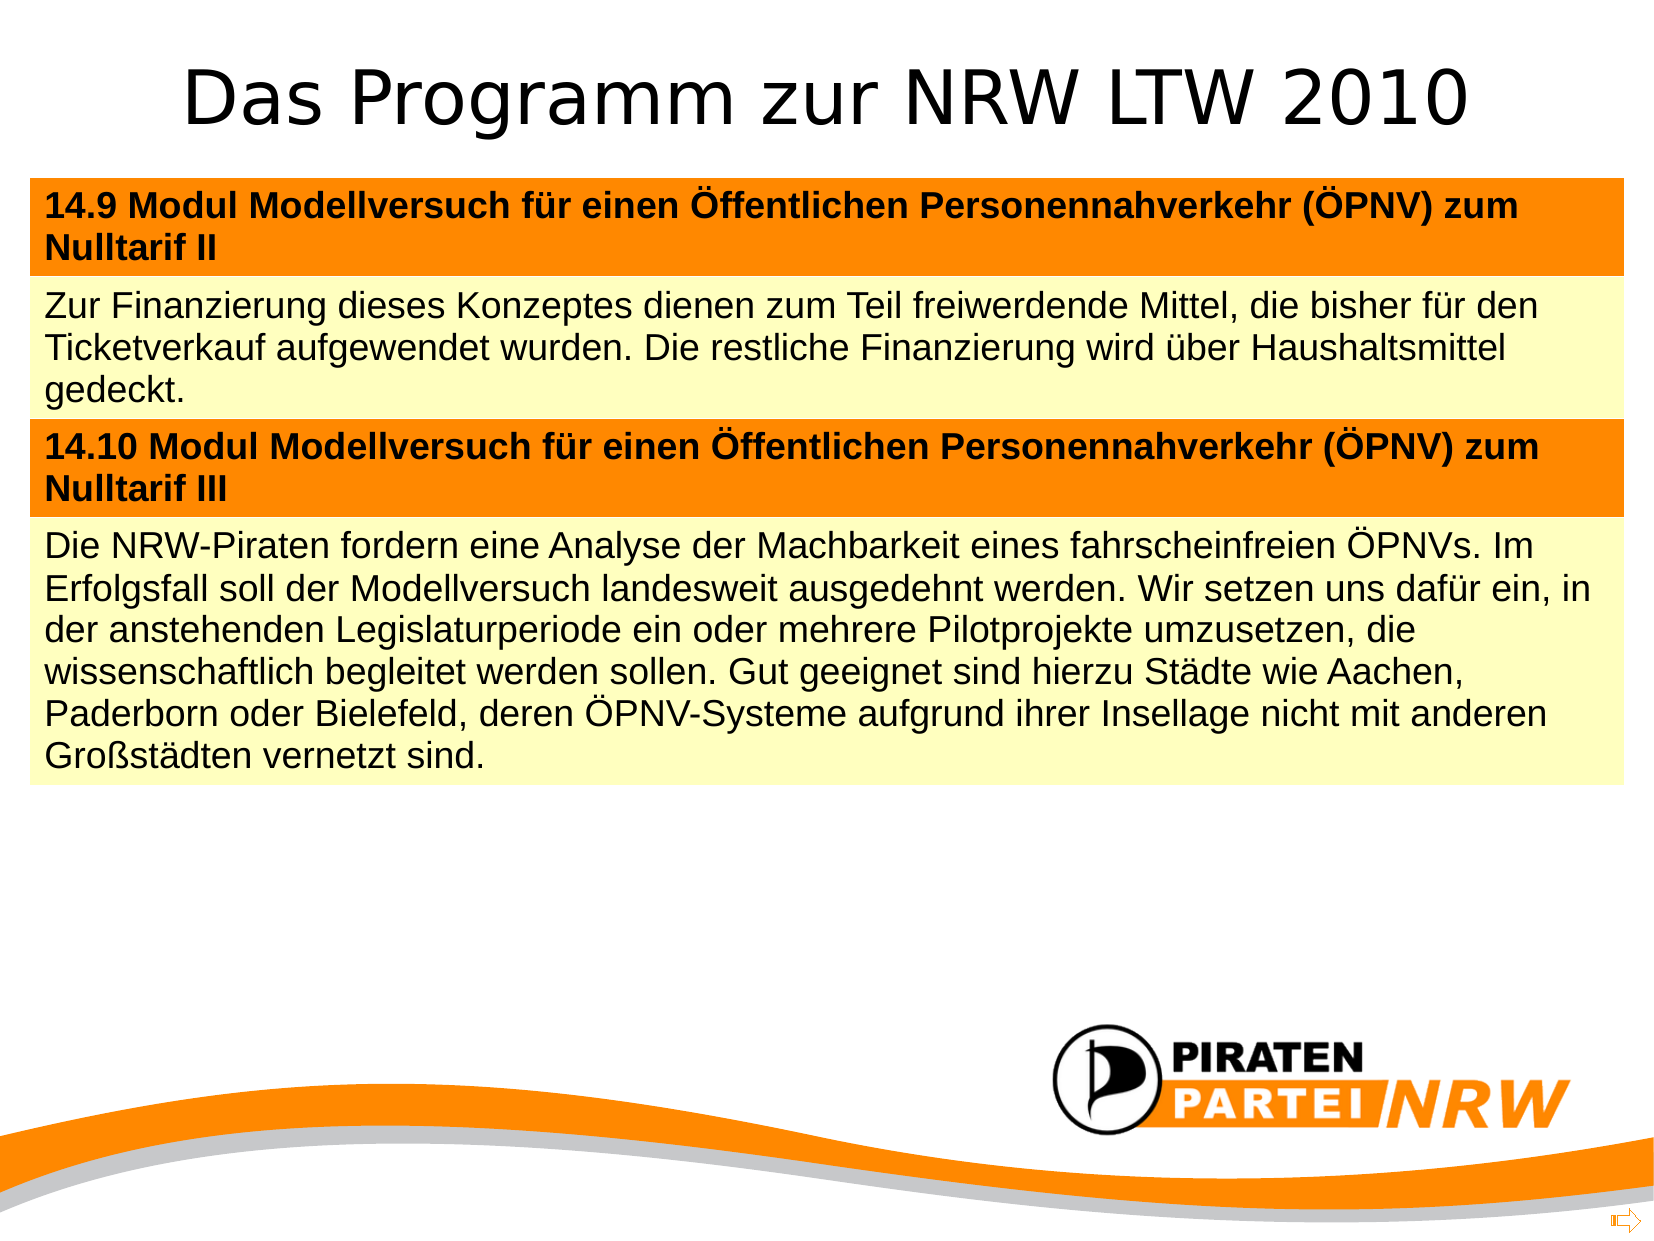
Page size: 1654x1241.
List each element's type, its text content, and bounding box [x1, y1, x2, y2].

picture [1045, 1021, 1579, 1140]
table_cell Zur Finanzierung dieses Konzeptes dienen zum Teil freiwerdende Mittel, die bisher für den Ticketverkauf aufgewendet wurden. Die restliche Finanzierung wird über Haushaltsmittel gedeckt. [30, 277, 1624, 418]
table_cell Die NRW-Piraten fordern eine Analyse der Machbarkeit eines fahrscheinfreien ÖPNVs. Im Erfolgsfall soll der Modellversuch landesweit ausgedehnt werden. Wir setzen uns dafür ein, in der anstehenden Legislaturperiode ein oder mehrere Pilotprojekte umzusetzen, die wissenschaftlich begleitet werden sollen. Gut geeignet sind hierzu Städte wie Aachen, Paderborn oder Bielefeld, deren ÖPNV-Systeme aufgrund ihrer Insellage nicht mit anderen Großstädten vernetzt sind. [30, 518, 1624, 785]
title Das Programm zur NRW LTW 2010 [82, 54, 1571, 143]
table_cell 14.10 Modul Modellversuch für einen Öffentlichen Personennahverkehr (ÖPNV) zum Nulltarif III [30, 419, 1624, 517]
table_header 14.9 Modul Modellversuch für einen Öffentlichen Personennahverkehr (ÖPNV) zum Nulltarif II [30, 178, 1624, 276]
